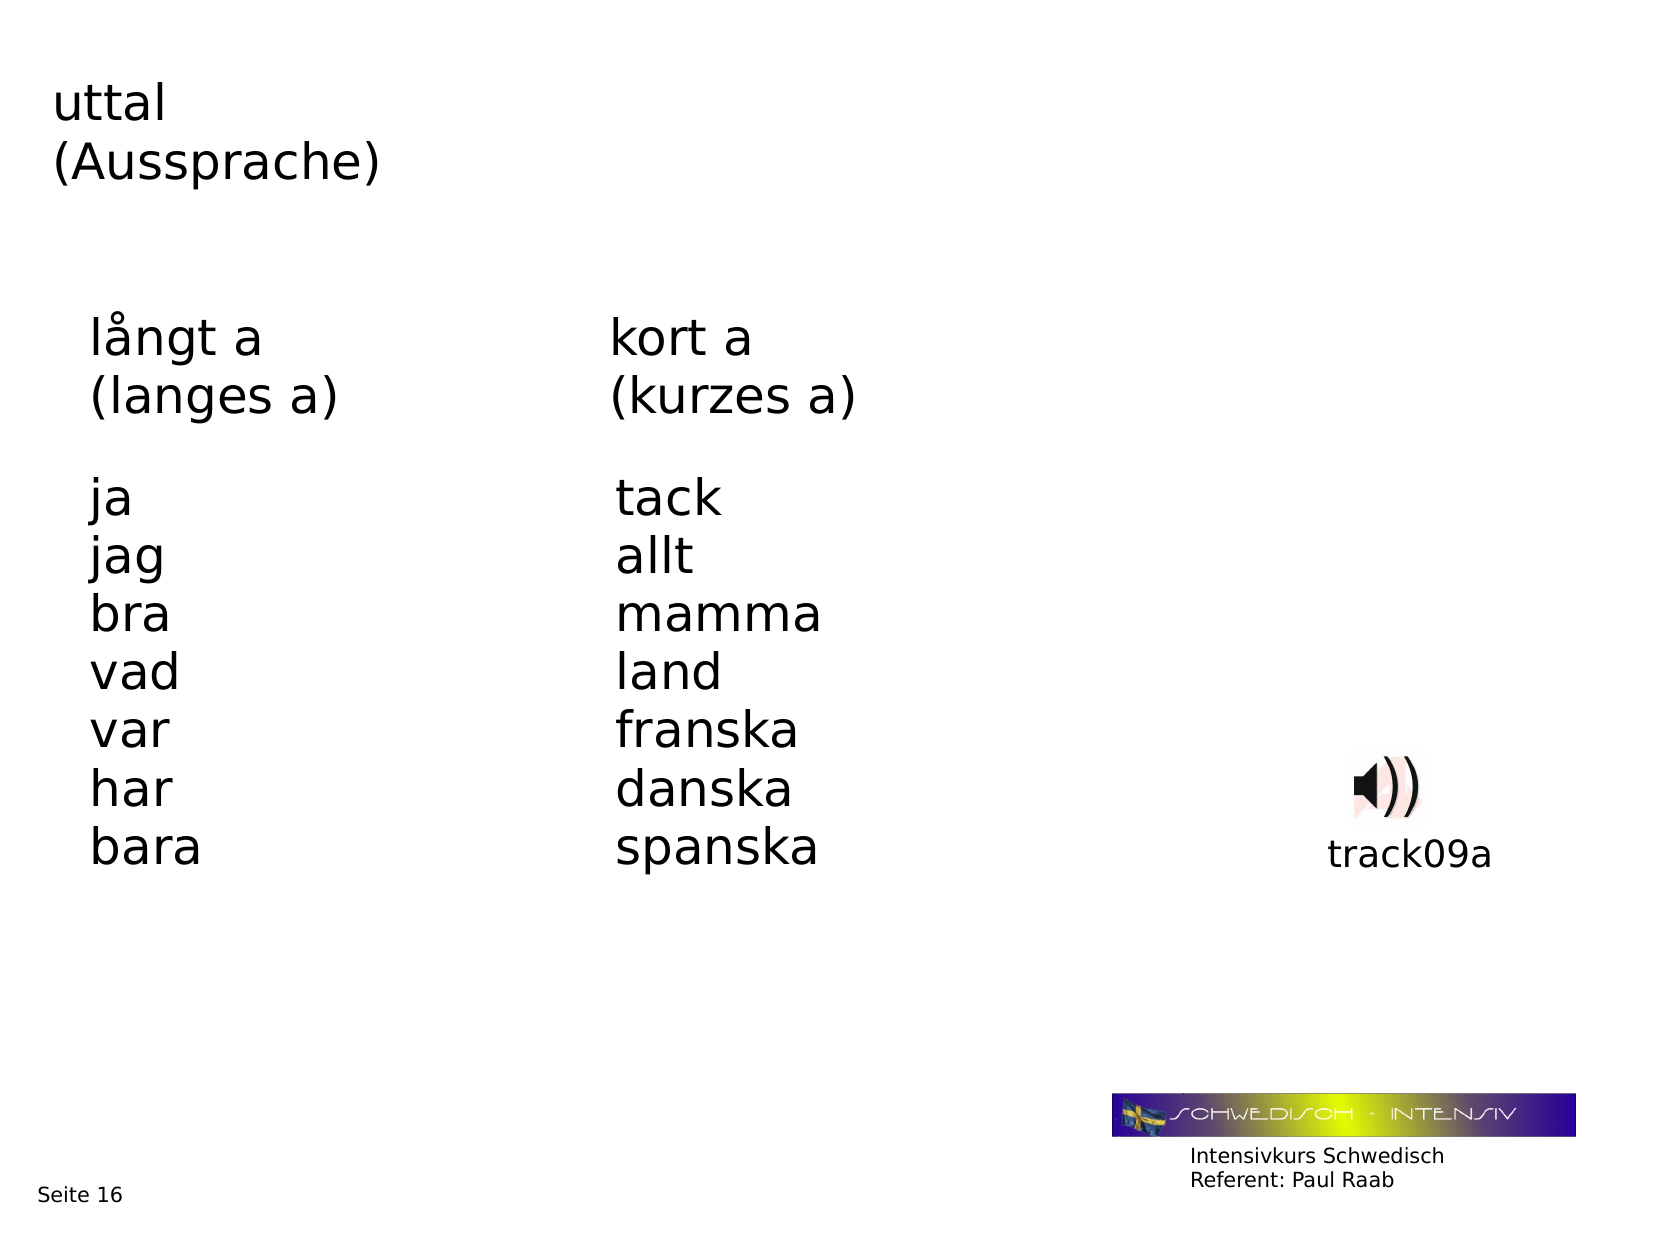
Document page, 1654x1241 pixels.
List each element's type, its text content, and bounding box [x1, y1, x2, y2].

text_box långt a (langes a) [75, 301, 413, 434]
picture [1112, 1093, 1576, 1137]
text_box track09a [1312, 825, 1538, 884]
text_box uttal (Aussprache) [37, 67, 976, 199]
text_box ja jag bra vad var har bara [75, 461, 376, 884]
text_box kort a (kurzes a) [594, 301, 938, 434]
picture [1350, 749, 1426, 825]
text_box tack allt mamma land franska danska spanska [600, 461, 901, 884]
